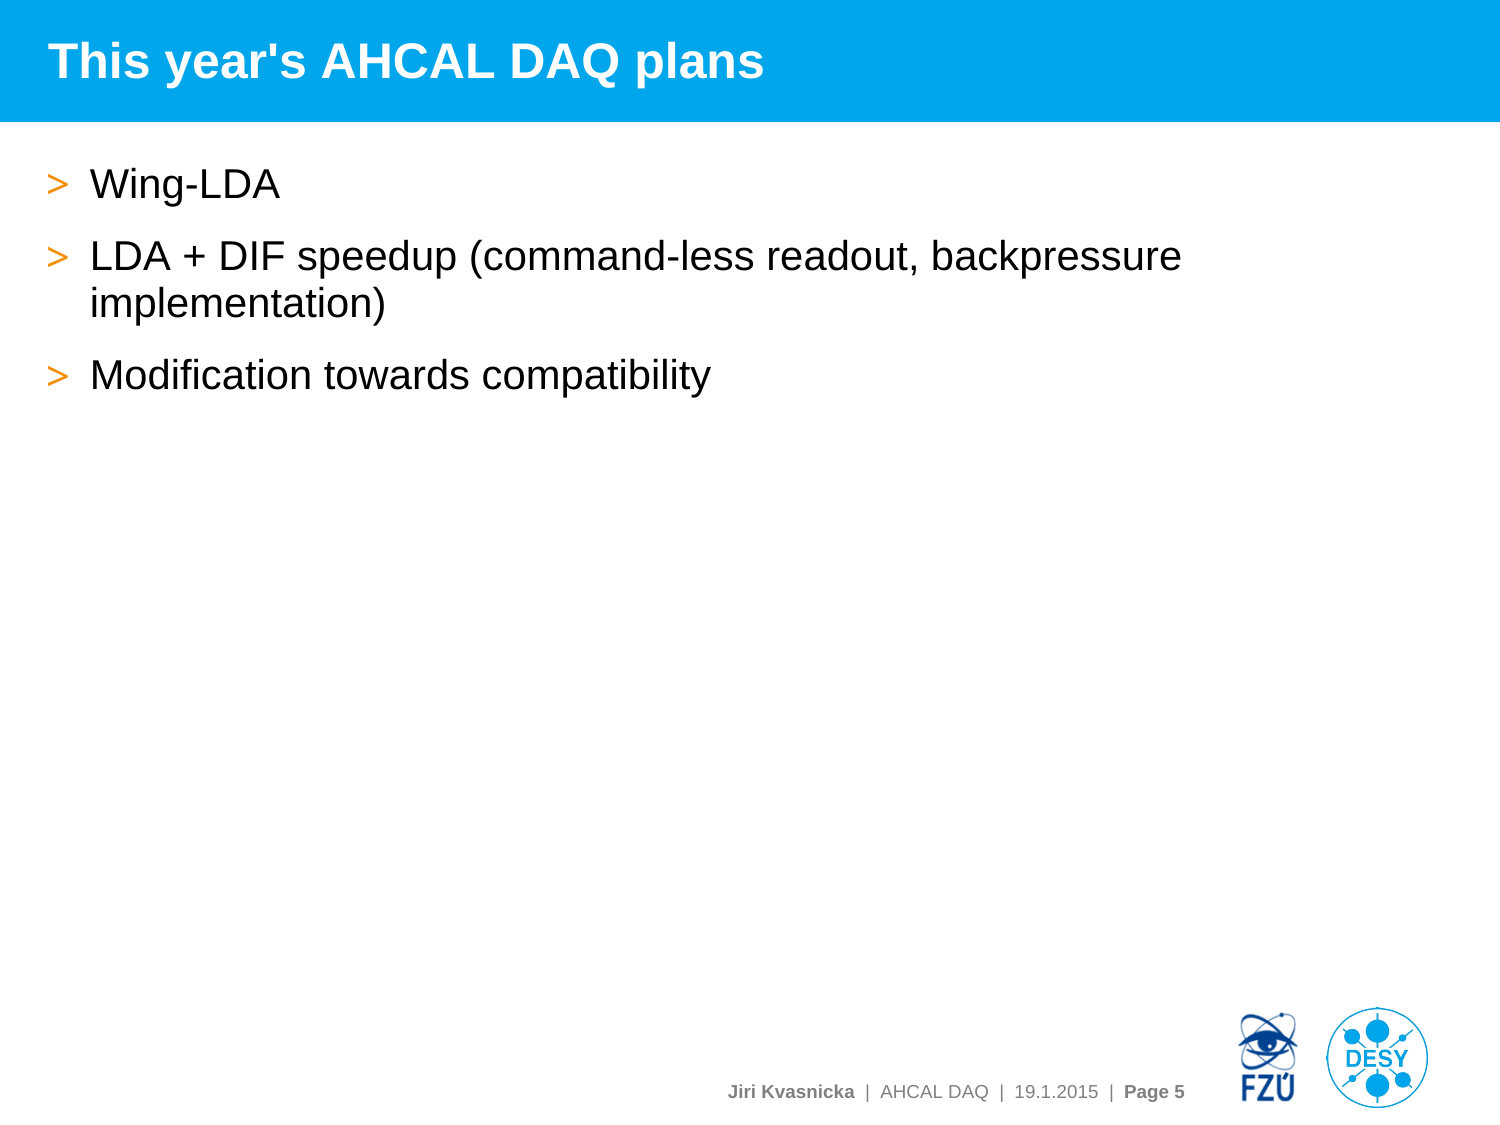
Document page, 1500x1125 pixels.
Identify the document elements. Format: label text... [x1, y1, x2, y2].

title This year's AHCAL DAQ plans [47, 16, 1446, 107]
picture [1215, 1004, 1321, 1110]
list Wing-LDA LDA + DIF speedup (command-less readout, backpressure implementation) Modification towards compatibility [46, 160, 1444, 813]
picture [1326, 1007, 1428, 1108]
